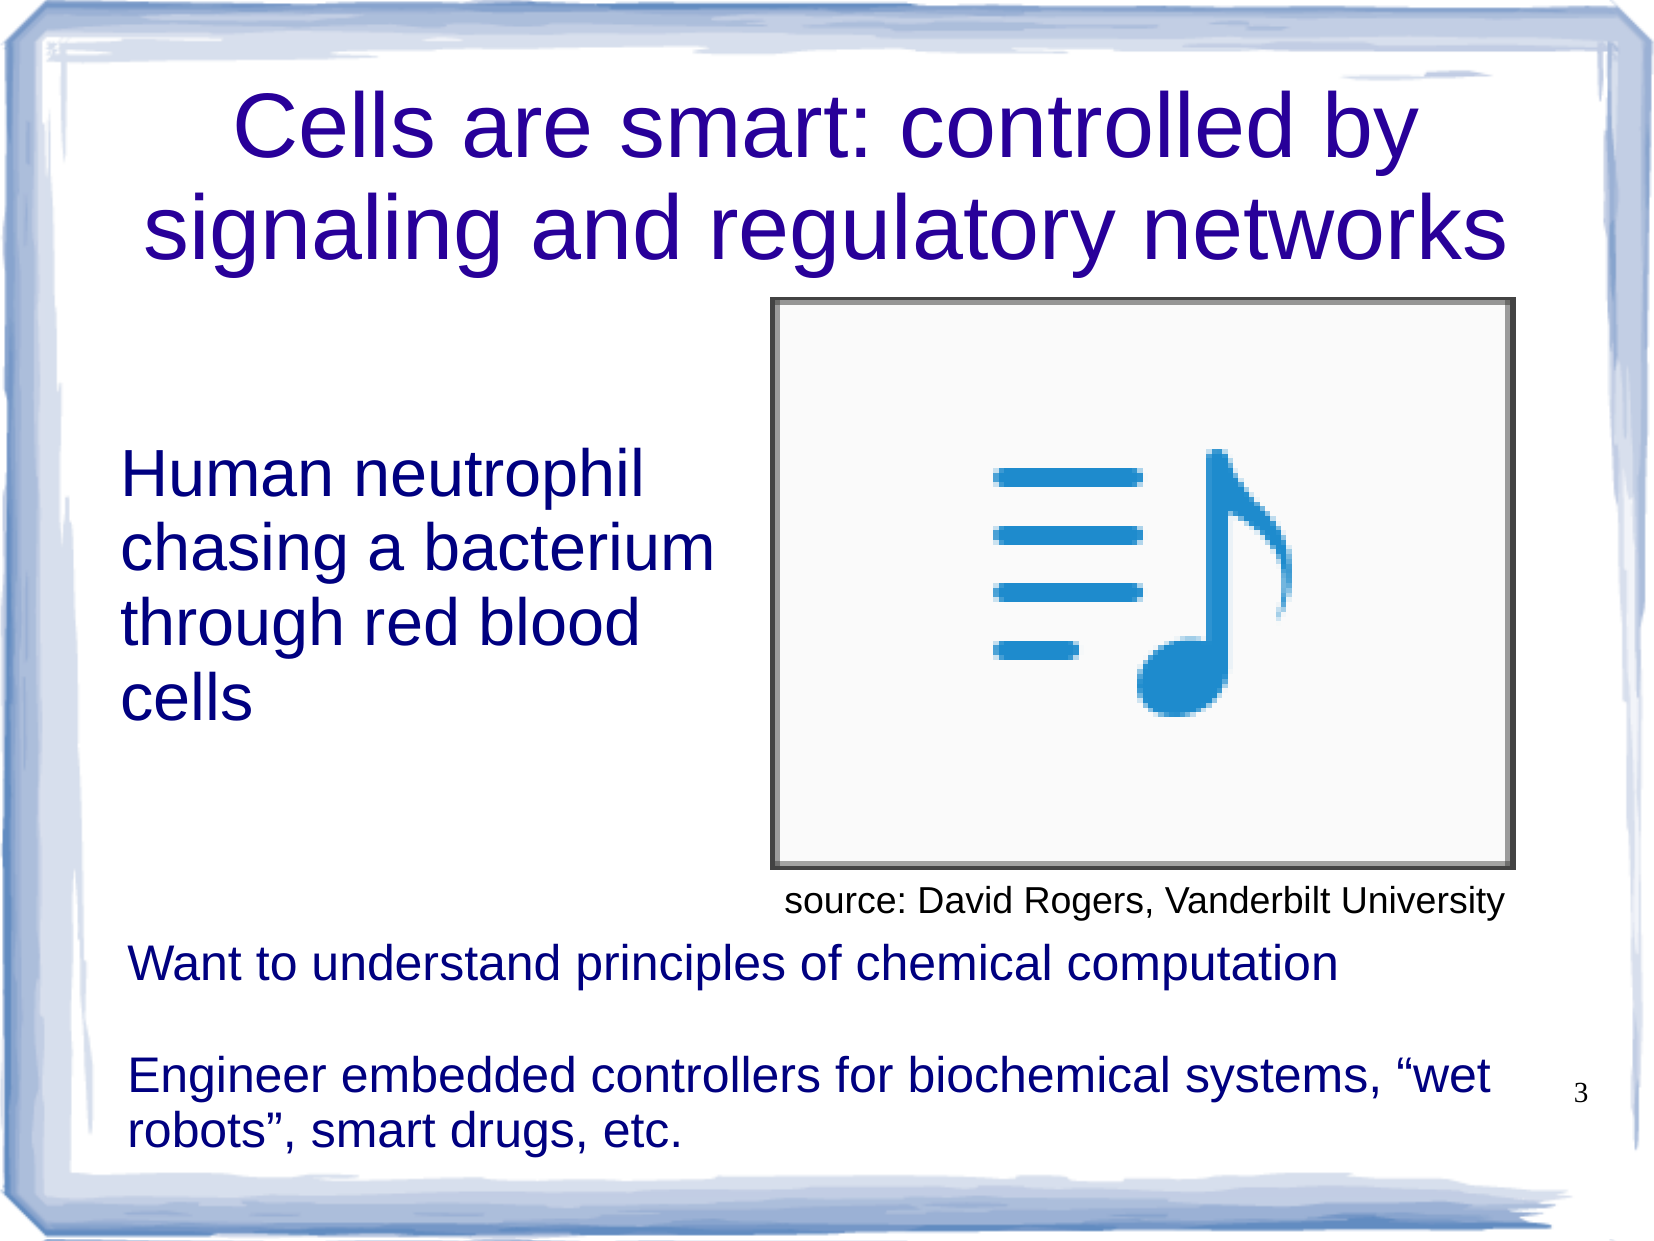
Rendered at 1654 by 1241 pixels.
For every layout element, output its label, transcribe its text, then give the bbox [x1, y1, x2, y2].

text_box Want to understand principles of chemical computation Engineer embedded controllers for biochemical systems, “wet robots”, smart drugs, etc. [112, 928, 1547, 1166]
text_box Human neutrophil chasing a bacterium through red blood cells [105, 428, 746, 743]
text_box source: David Rogers, Vanderbilt University [769, 872, 1539, 928]
picture [0, 0, 1654, 1241]
title Cells are smart: controlled by signaling and regulatory networks [82, 73, 1571, 281]
text_box [769, 295, 1517, 871]
